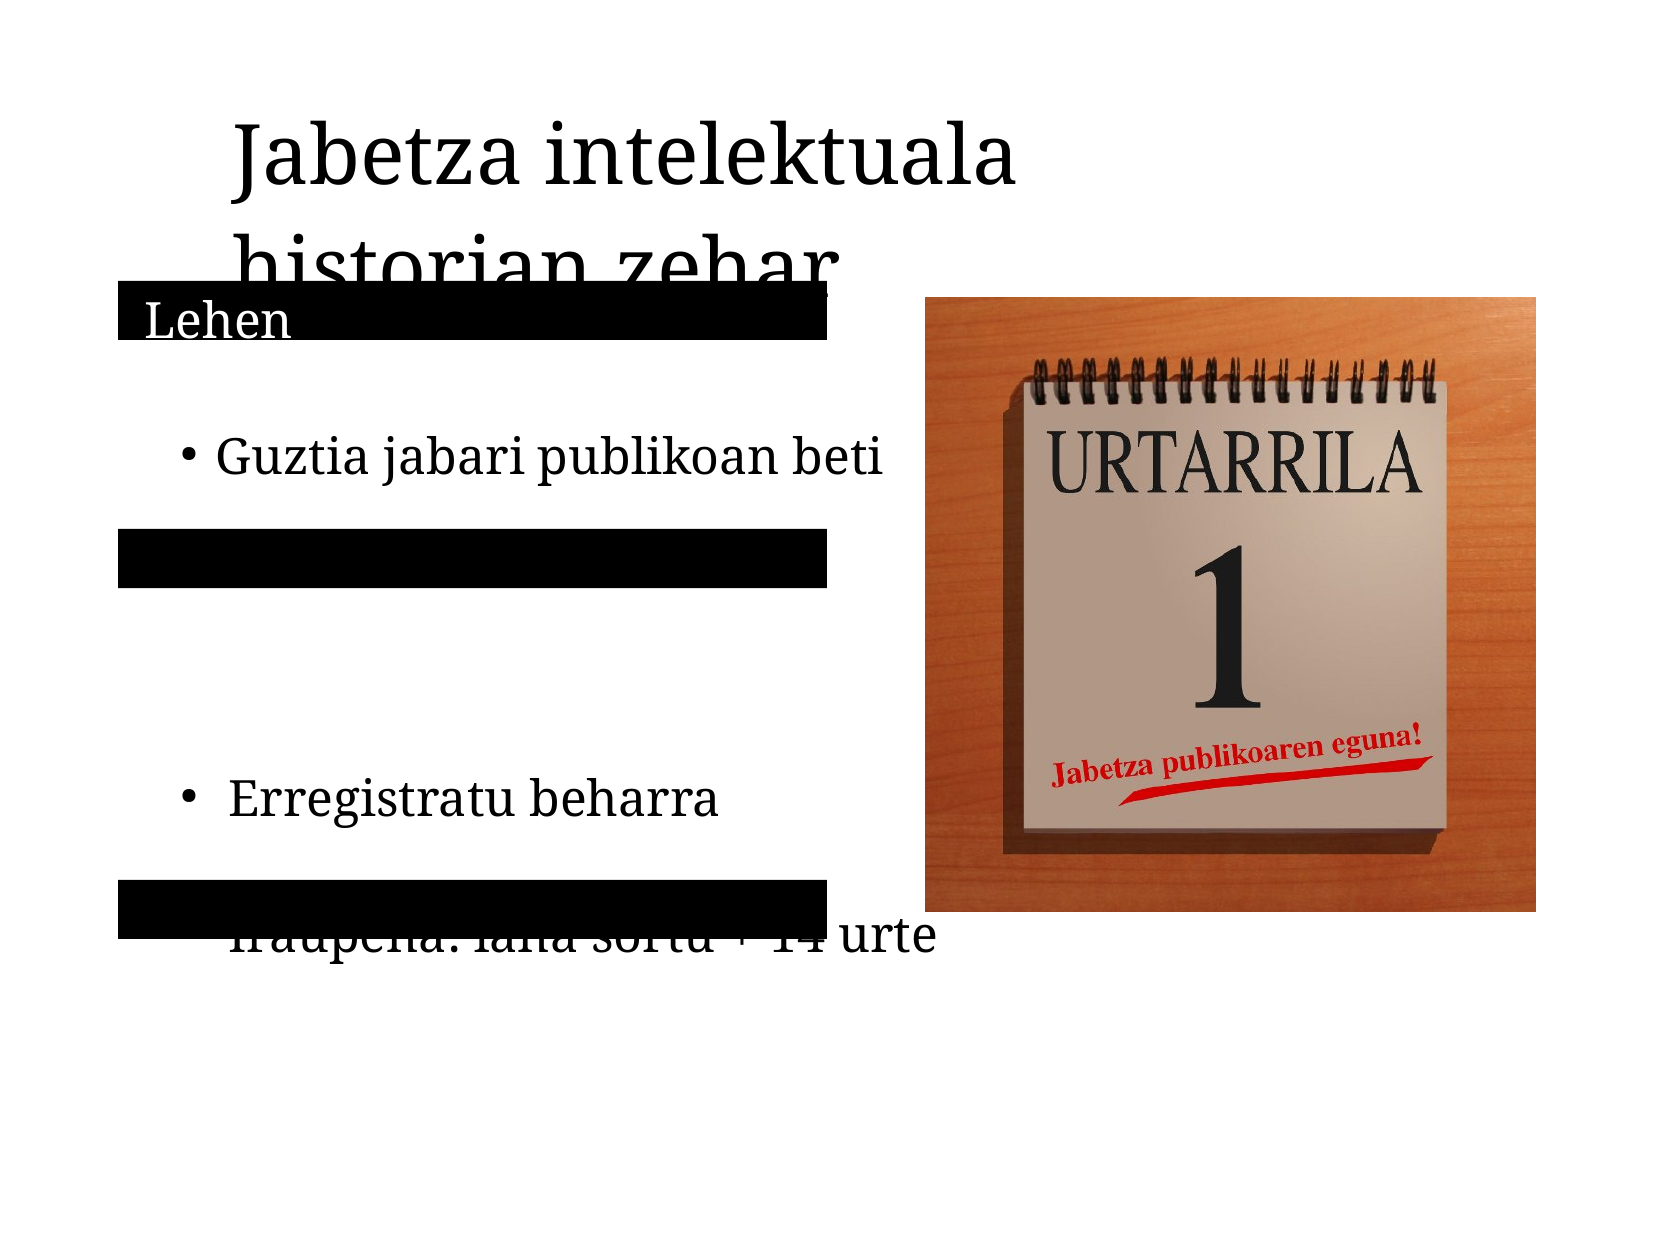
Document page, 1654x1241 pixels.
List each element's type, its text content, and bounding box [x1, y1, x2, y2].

text_box [118, 528, 129, 589]
picture [925, 297, 1536, 912]
text_box Jabetza intelektuala historian zehar [217, 88, 1394, 203]
text_box [118, 280, 129, 340]
text_box [118, 879, 129, 939]
text_box Lehen Guztia jabari publikoan beti Gero Erregistratu beharra Iraupena: lana sortu + 14 urte Orain Sortzen den unetik lanak copyright-a dauka Iraupena: egilea hil + 70 urte [129, 277, 1229, 1158]
